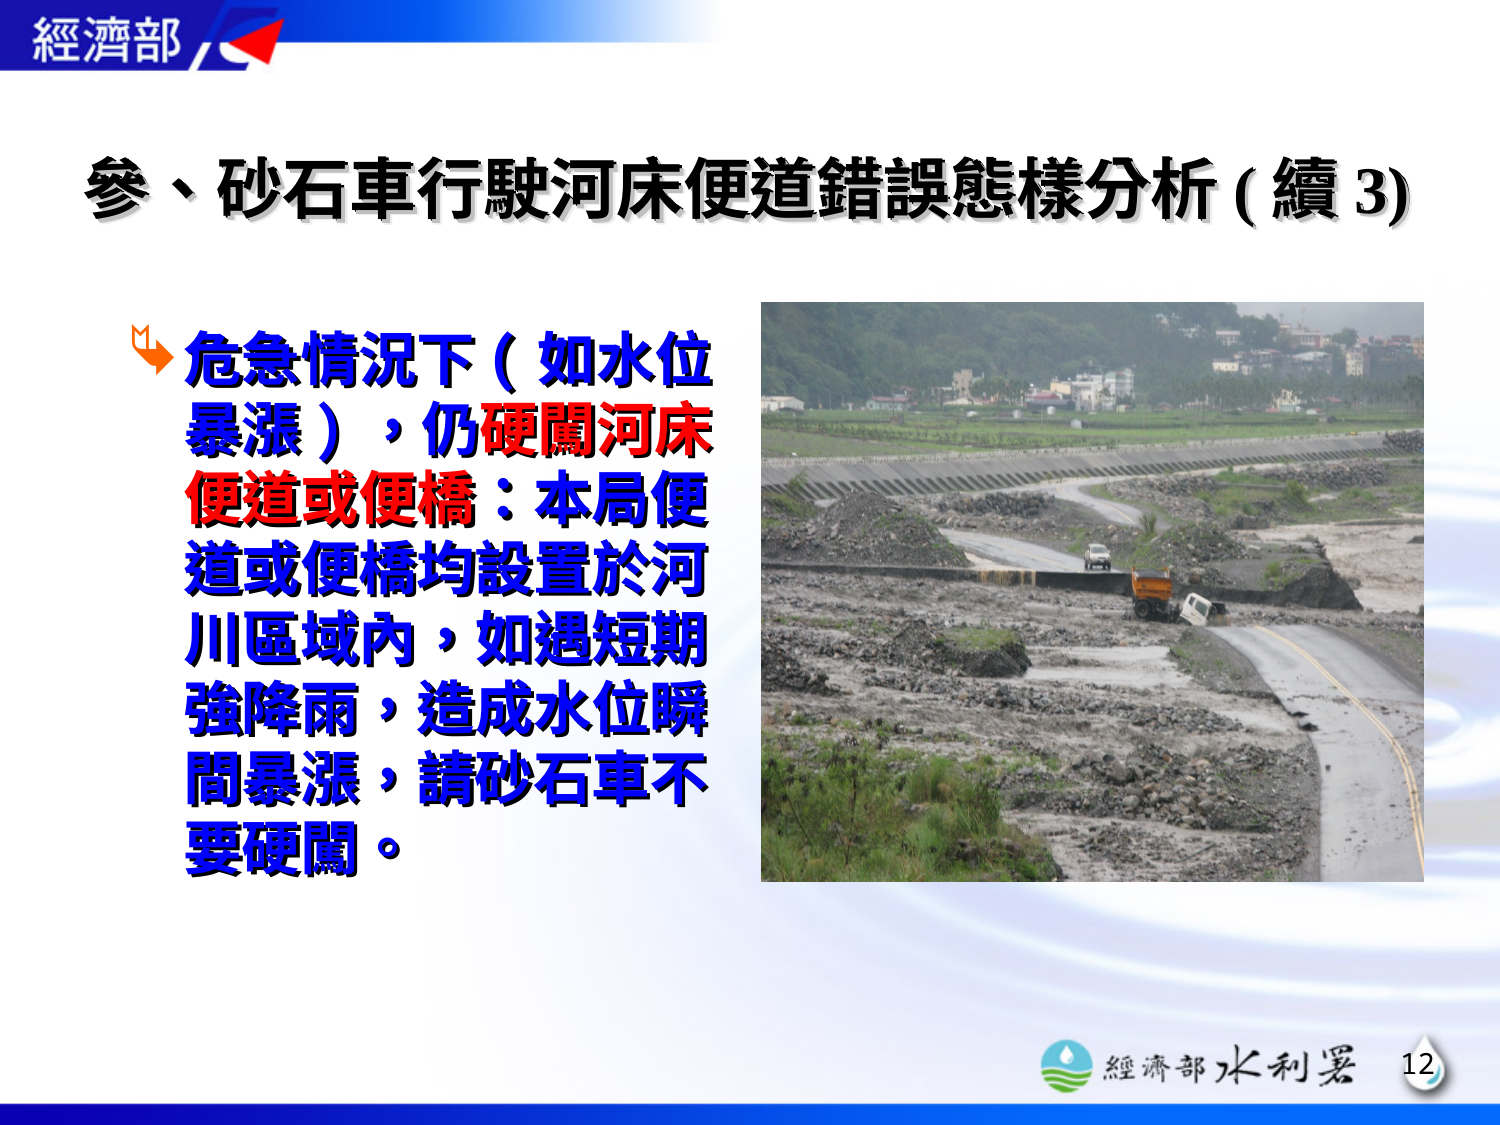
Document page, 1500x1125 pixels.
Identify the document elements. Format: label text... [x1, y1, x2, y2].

list 危急情況下(如水位暴漲)，仍硬闖河床便道或便橋：本局便道或便橋均設置於河川區域內，如遇短期強降雨，造成水位瞬間暴漲，請砂石車不要硬闖。 [112, 314, 774, 1000]
title 參、砂石車行駛河床便道錯誤態樣分析(續3) [41, 137, 1452, 238]
picture [0, 0, 1500, 1125]
text_box <編號> [1362, 1037, 1450, 1113]
